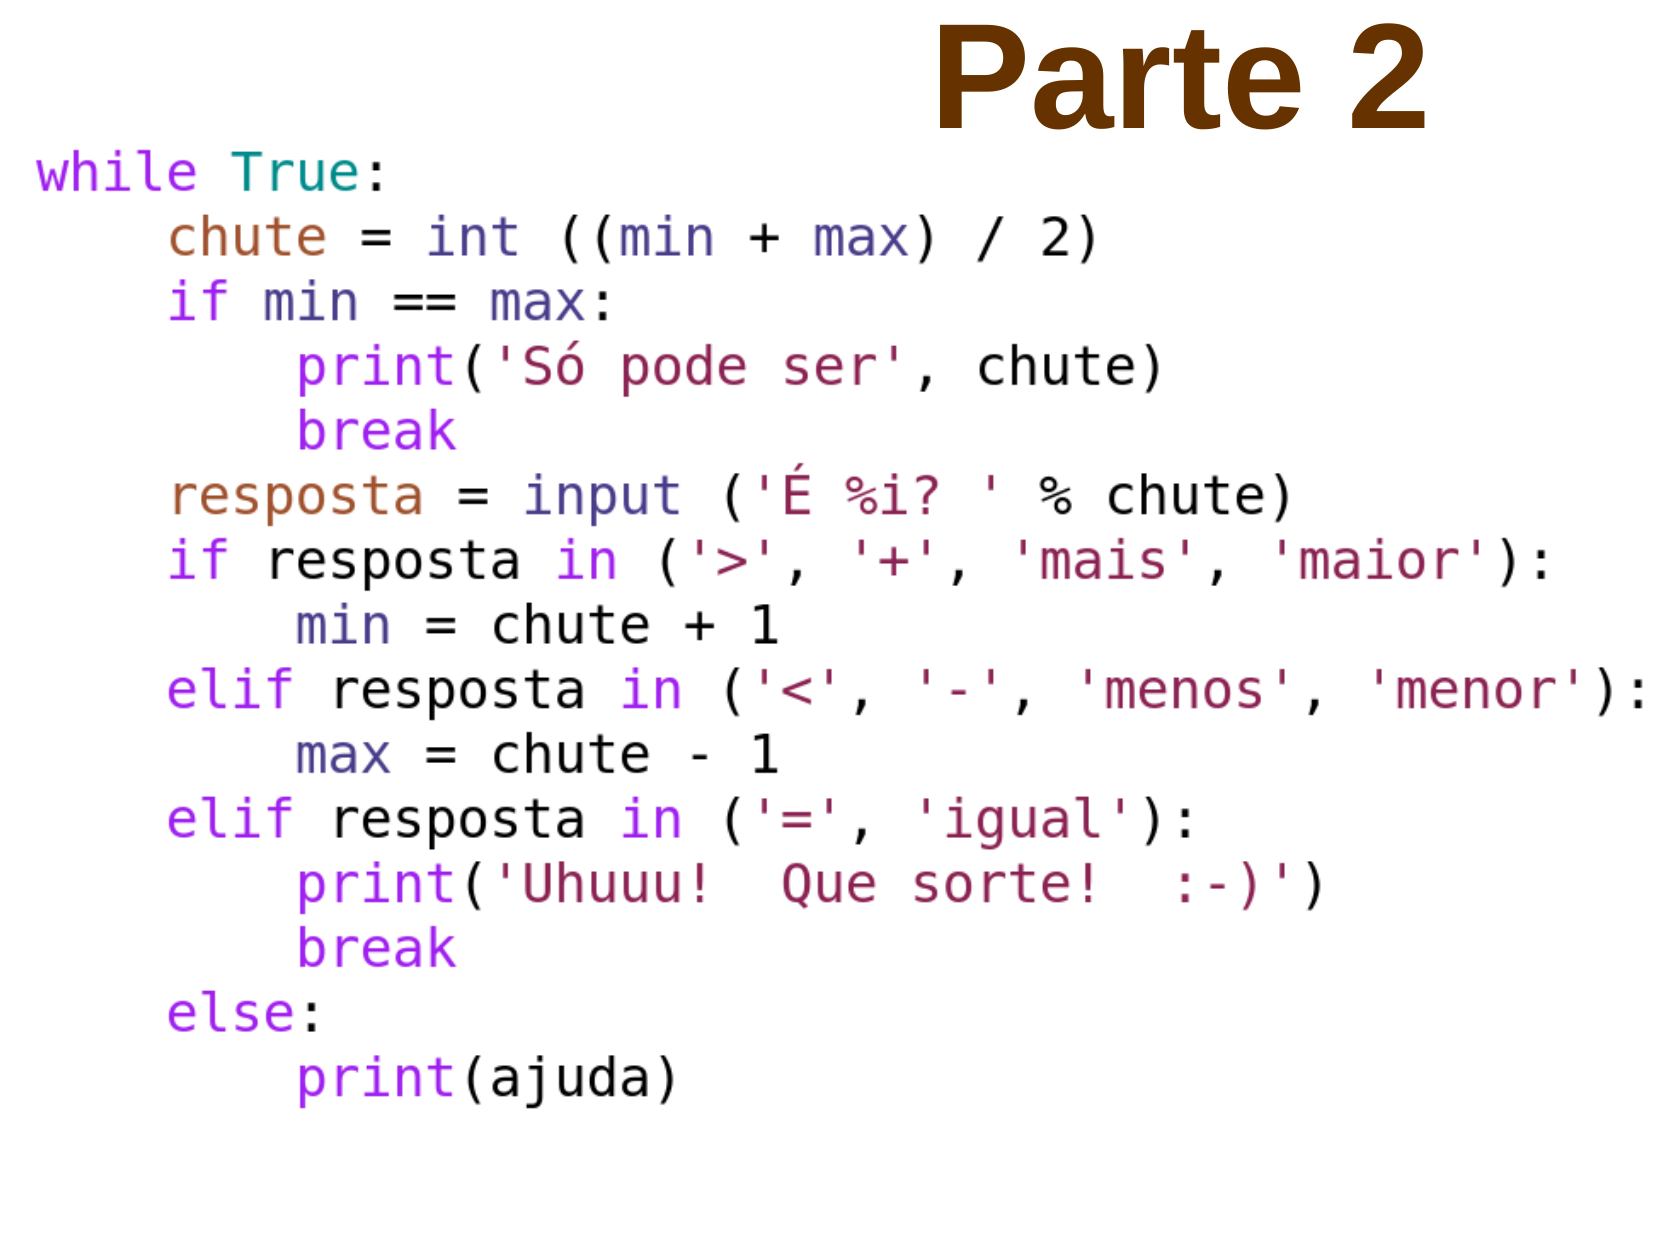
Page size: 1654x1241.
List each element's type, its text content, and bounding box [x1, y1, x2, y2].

picture [11, 118, 1654, 1134]
text_box Parte 2 [755, 0, 1607, 189]
